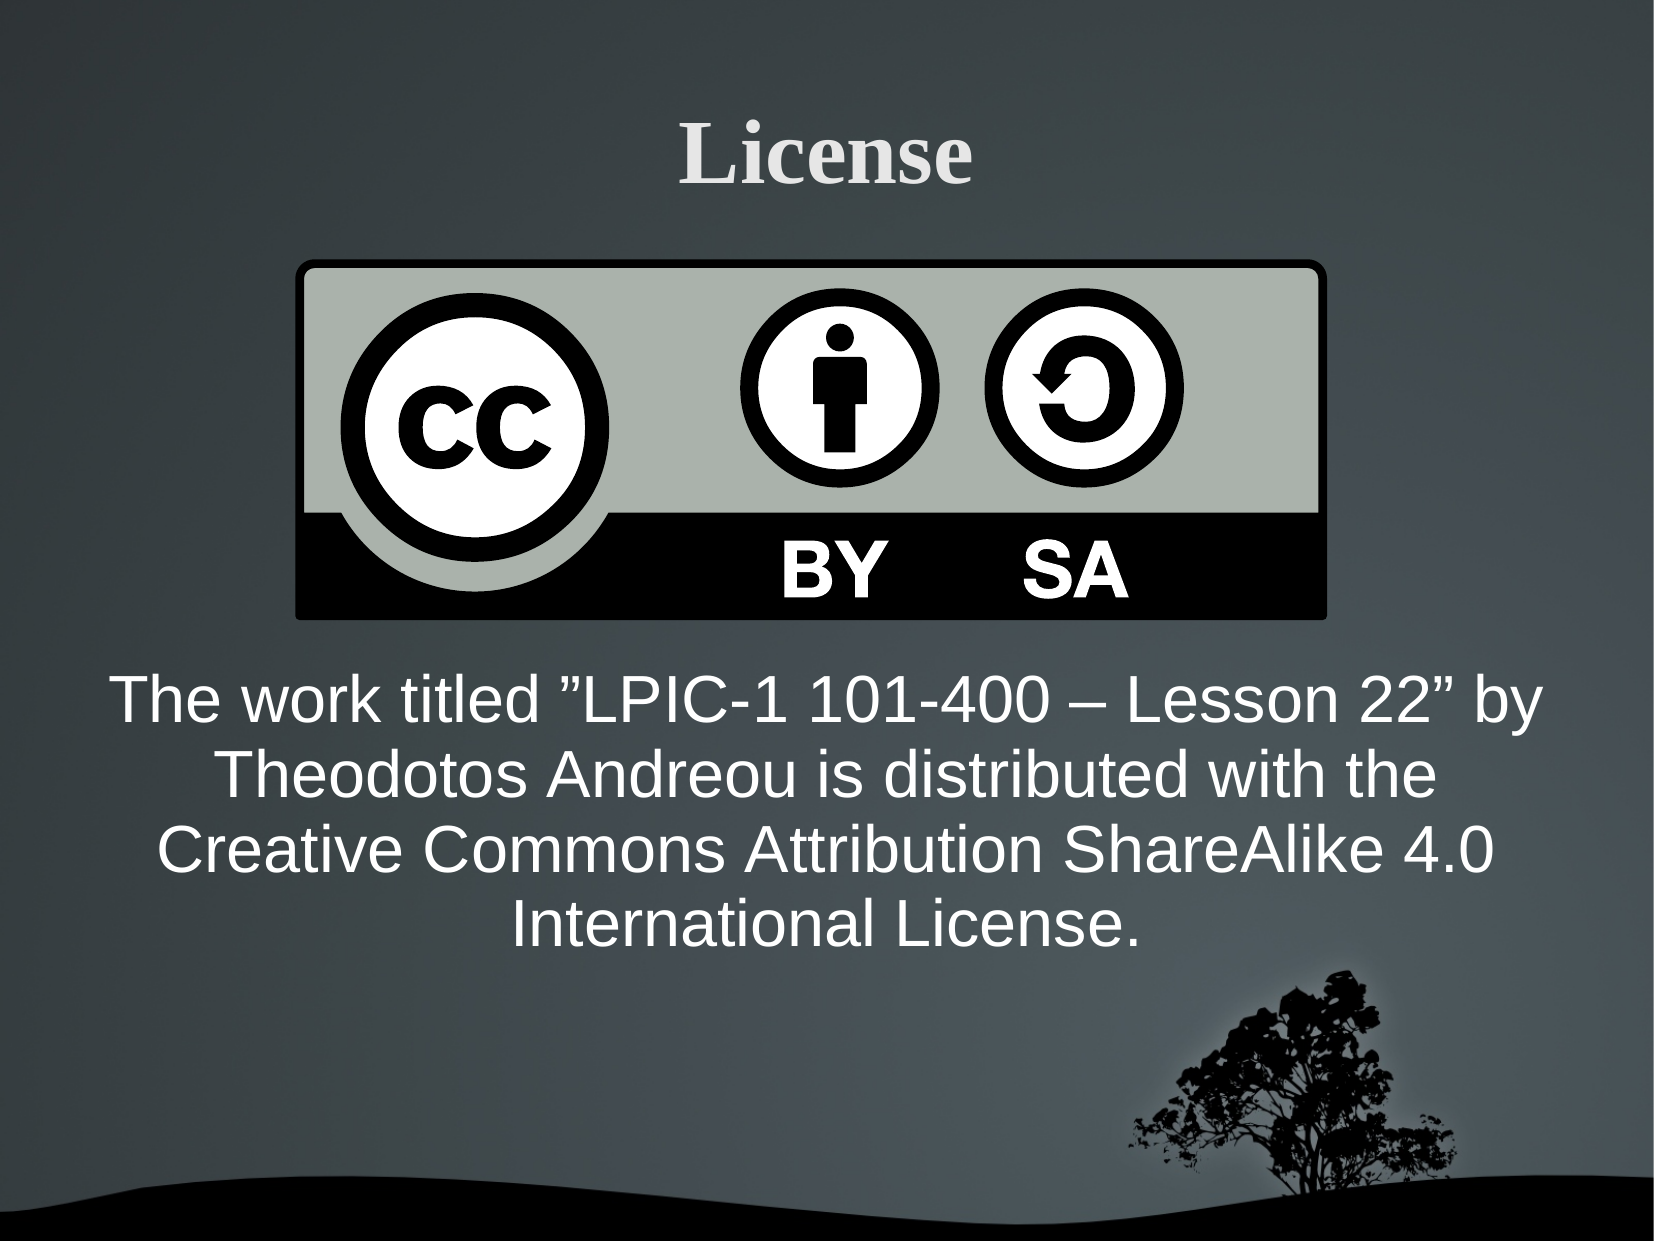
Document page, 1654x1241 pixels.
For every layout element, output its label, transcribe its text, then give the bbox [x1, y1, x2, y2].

picture [0, 0, 1654, 1241]
subtitle The work titled ”LPIC-1 101-400 – Lesson 22” by Theodotos Andreou is distributed with the Creative Commons Attribution ShareAlike 4.0 International License. [82, 290, 1571, 1109]
title License [82, 49, 1571, 257]
